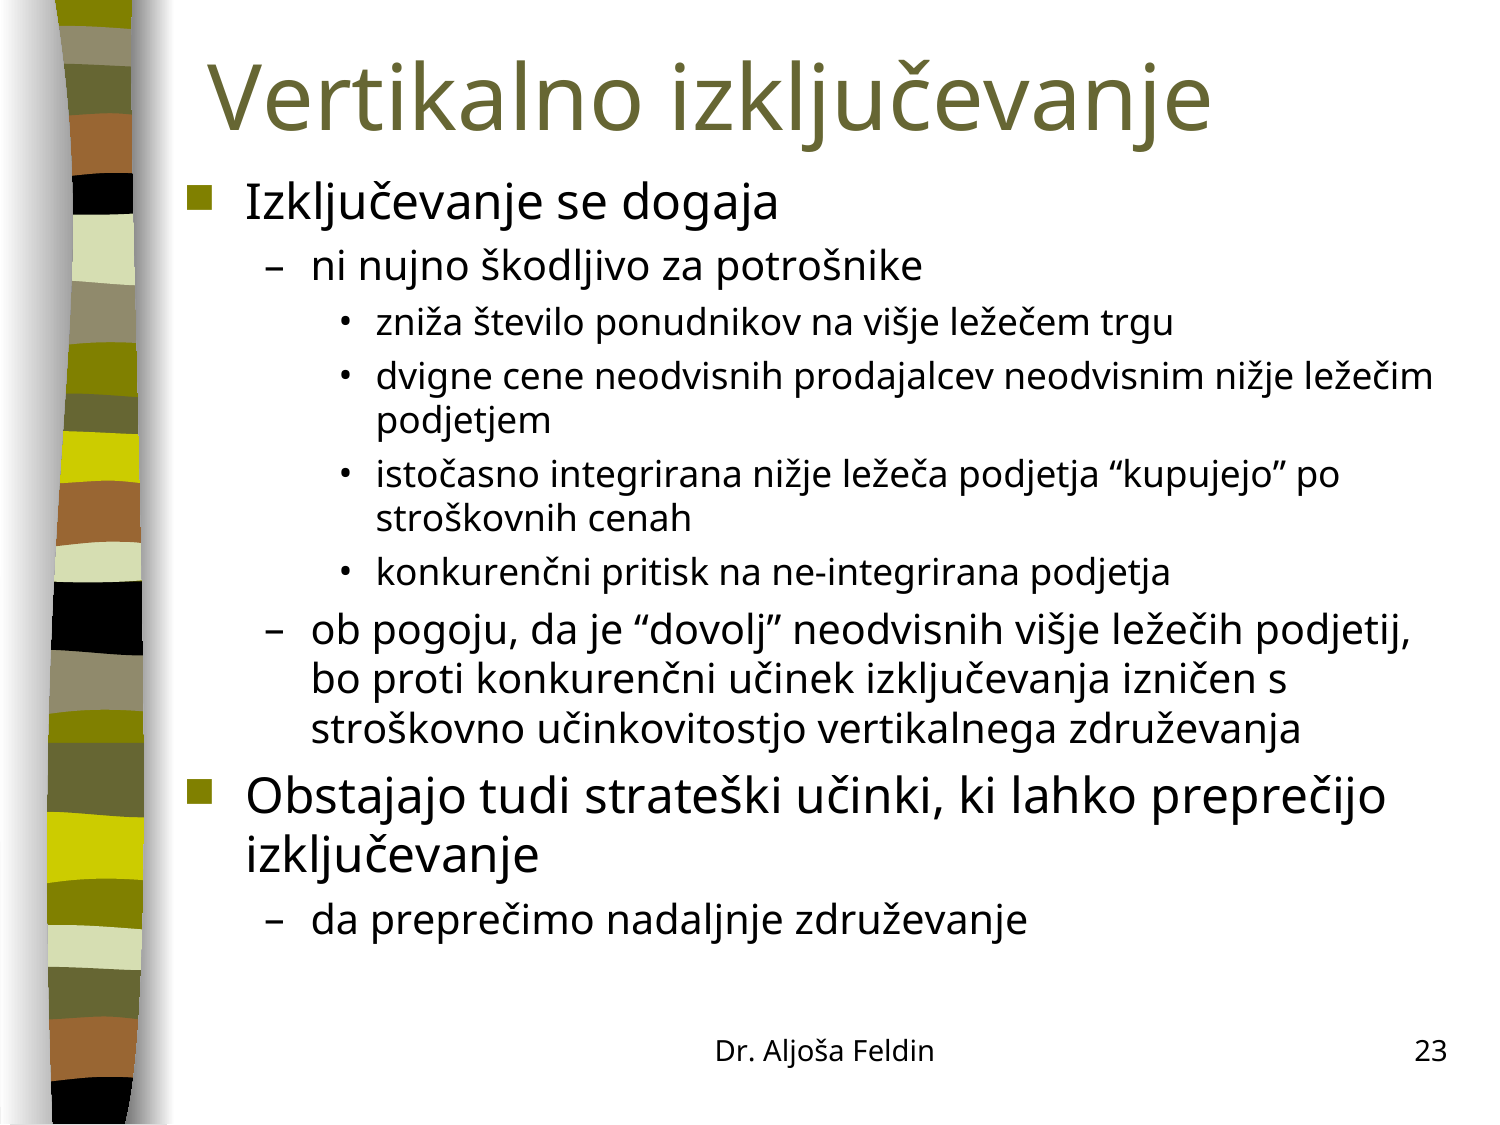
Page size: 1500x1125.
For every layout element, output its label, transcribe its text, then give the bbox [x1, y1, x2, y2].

list Izključevanje se dogaja ni nujno škodljivo za potrošnike zniža število ponudnikov na višje ležečem trgu dvigne cene neodvisnih prodajalcev neodvisnim nižje ležečim podjetjem istočasno integrirana nižje ležeča podjetja “kupujejo” po stroškovnih cenah konkurenčni pritisk na ne-integrirana podjetja ob pogoju, da je “dovolj” neodvisnih višje ležečih podjetij, bo proti konkurenčni učinek izključevanja izničen s stroškovno učinkovitostjo vertikalnega združevanja Obstajajo tudi strateški učinki, ki lahko preprečijo izključevanje da preprečimo nadaljnje združevanje [174, 162, 1450, 914]
title Vertikalno izključevanje [192, 0, 1468, 188]
text_box Dr. Aljoša Feldin [587, 1025, 1063, 1101]
text_box <number> [1149, 1025, 1463, 1101]
